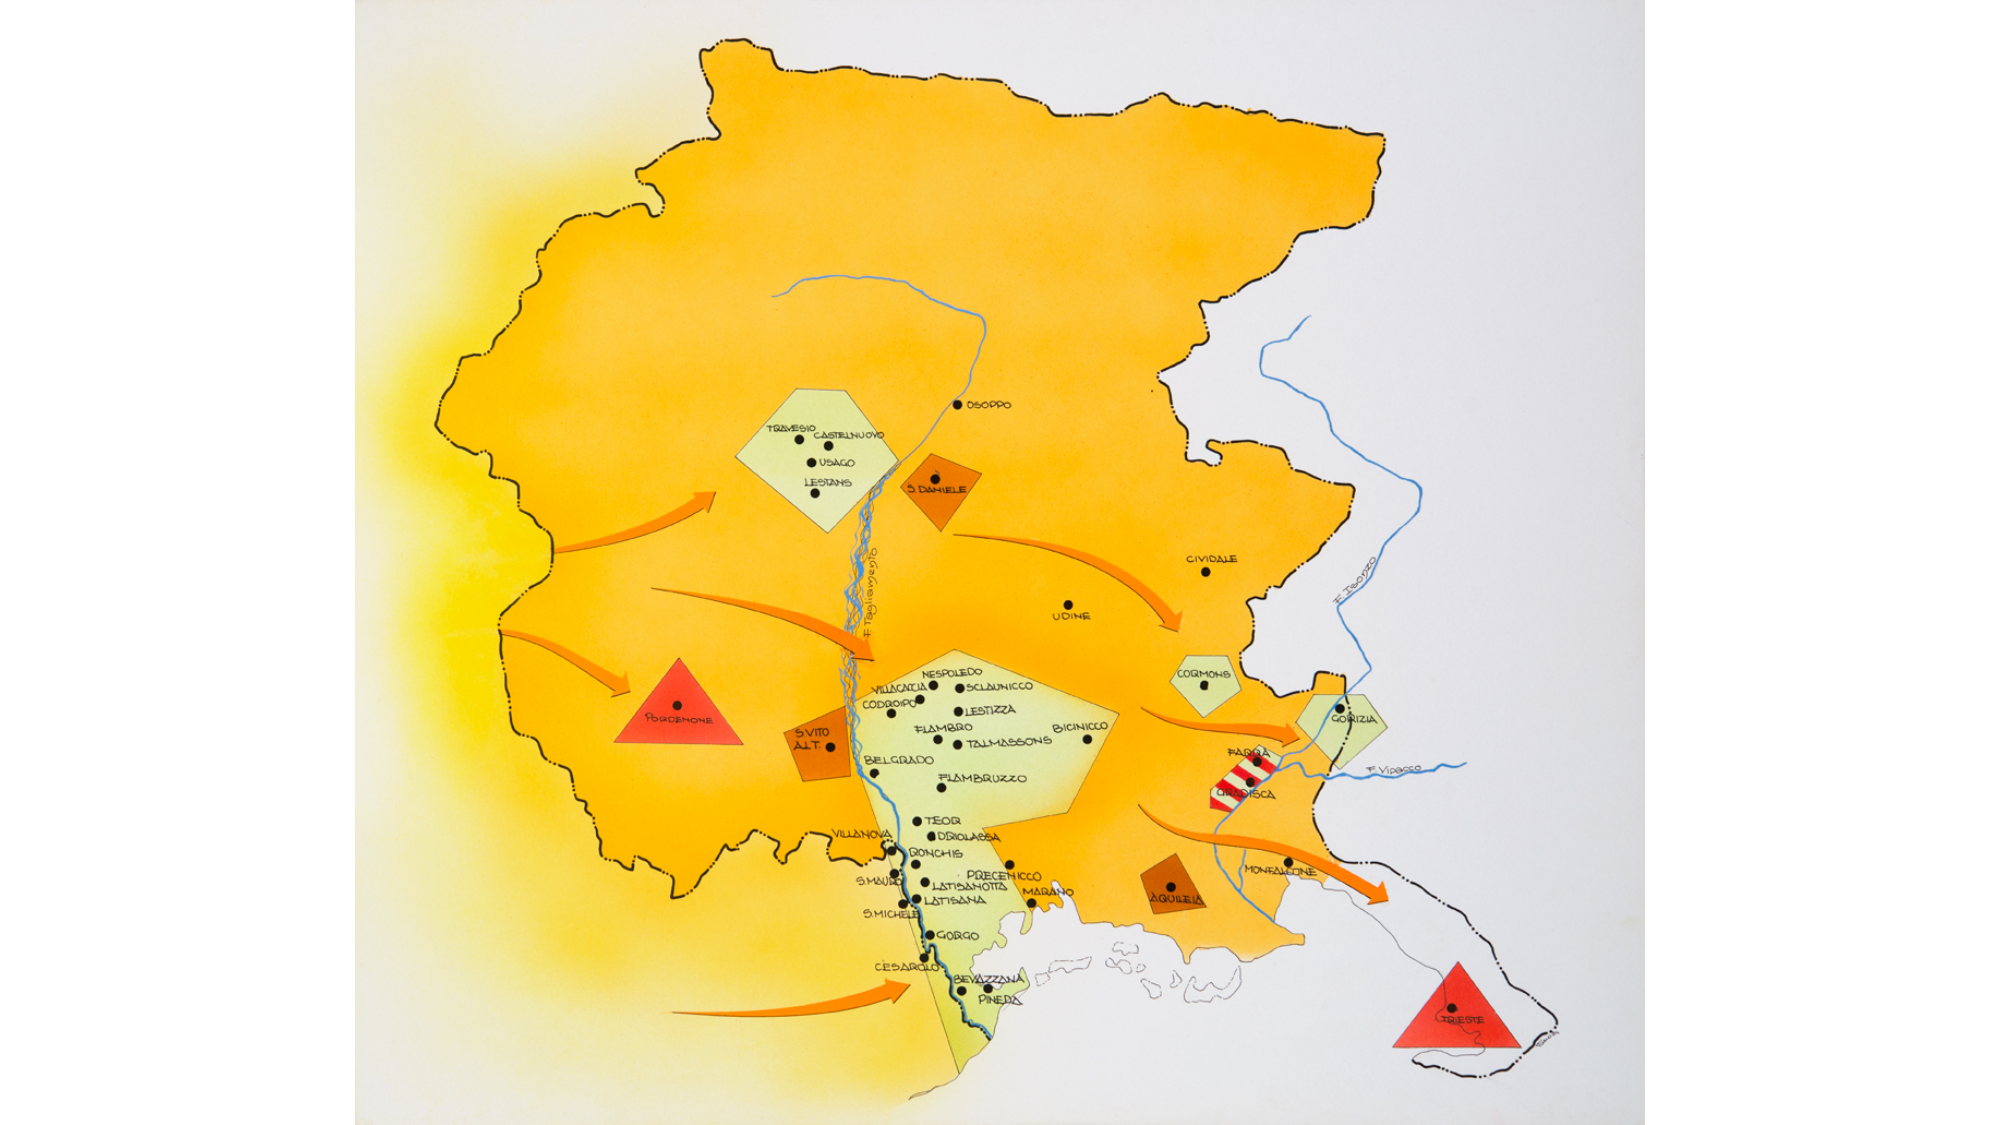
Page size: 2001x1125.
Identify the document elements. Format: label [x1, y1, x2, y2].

picture [355, 0, 1645, 1125]
